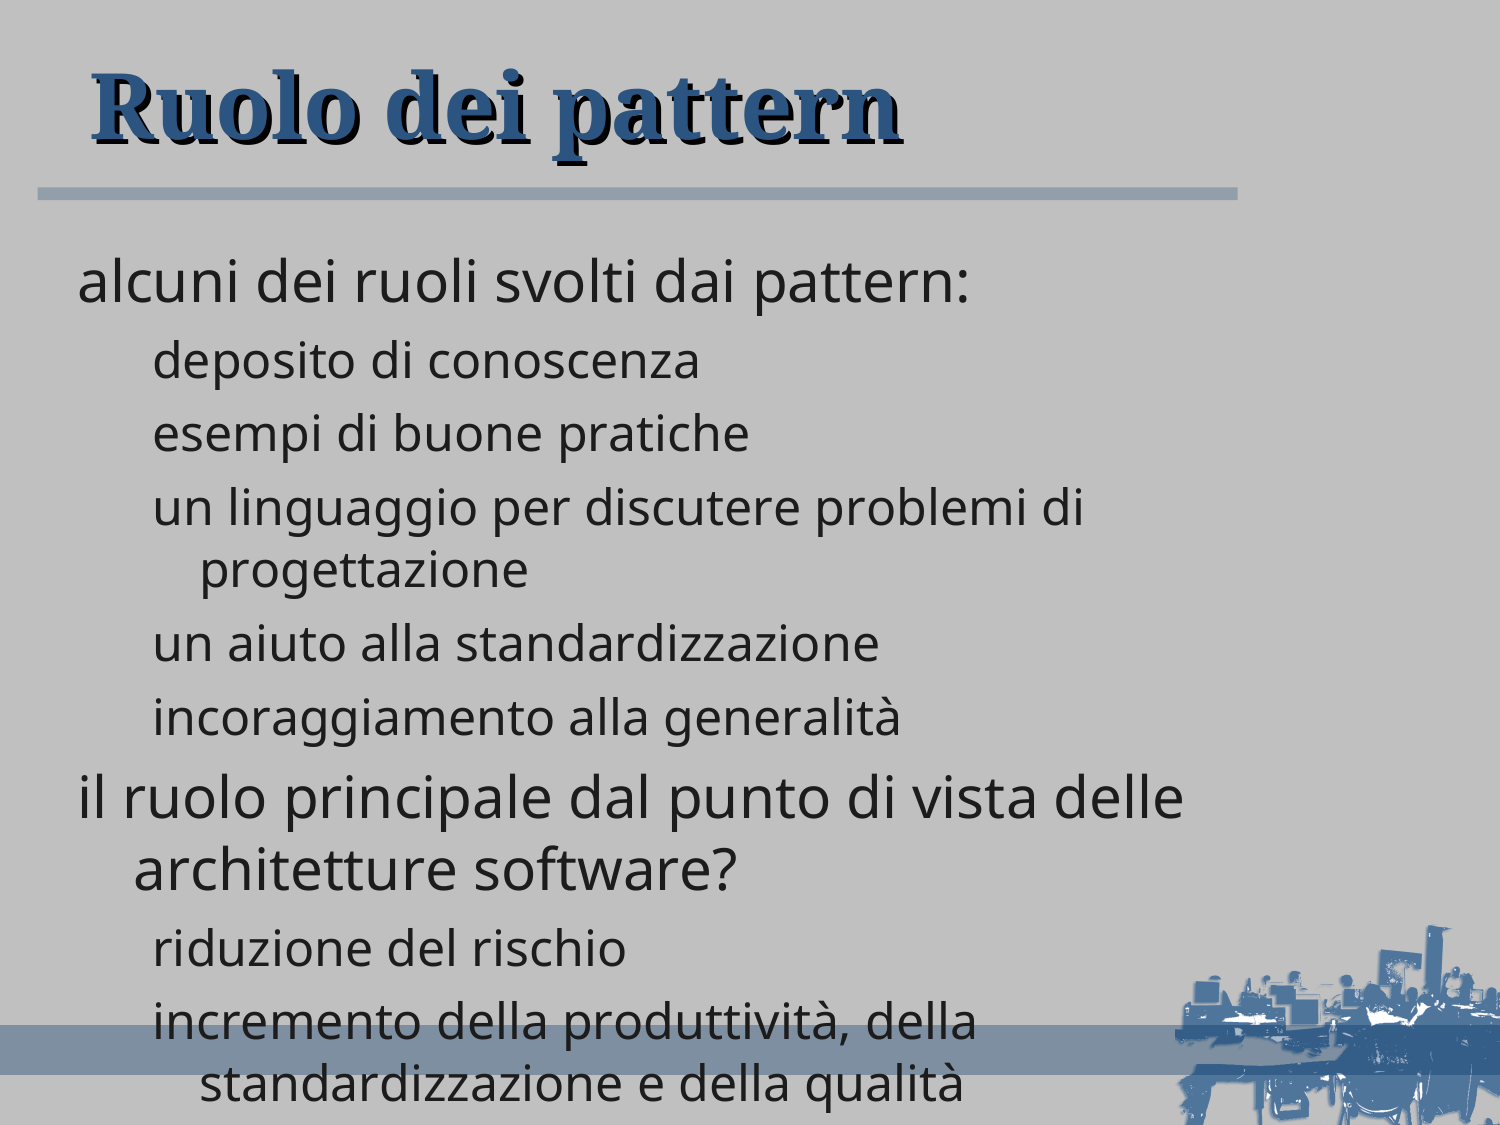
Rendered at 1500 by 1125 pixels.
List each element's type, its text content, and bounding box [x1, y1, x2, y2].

list alcuni dei ruoli svolti dai pattern: deposito di conoscenza esempi di buone pratiche un linguaggio per discutere problemi di progettazione un aiuto alla standardizzazione incoraggiamento alla generalità il ruolo principale dal punto di vista delle architetture software? riduzione del rischio incremento della produttività, della standardizzazione e della qualità [62, 237, 1426, 1016]
title Ruolo dei pattern [75, 28, 1426, 180]
